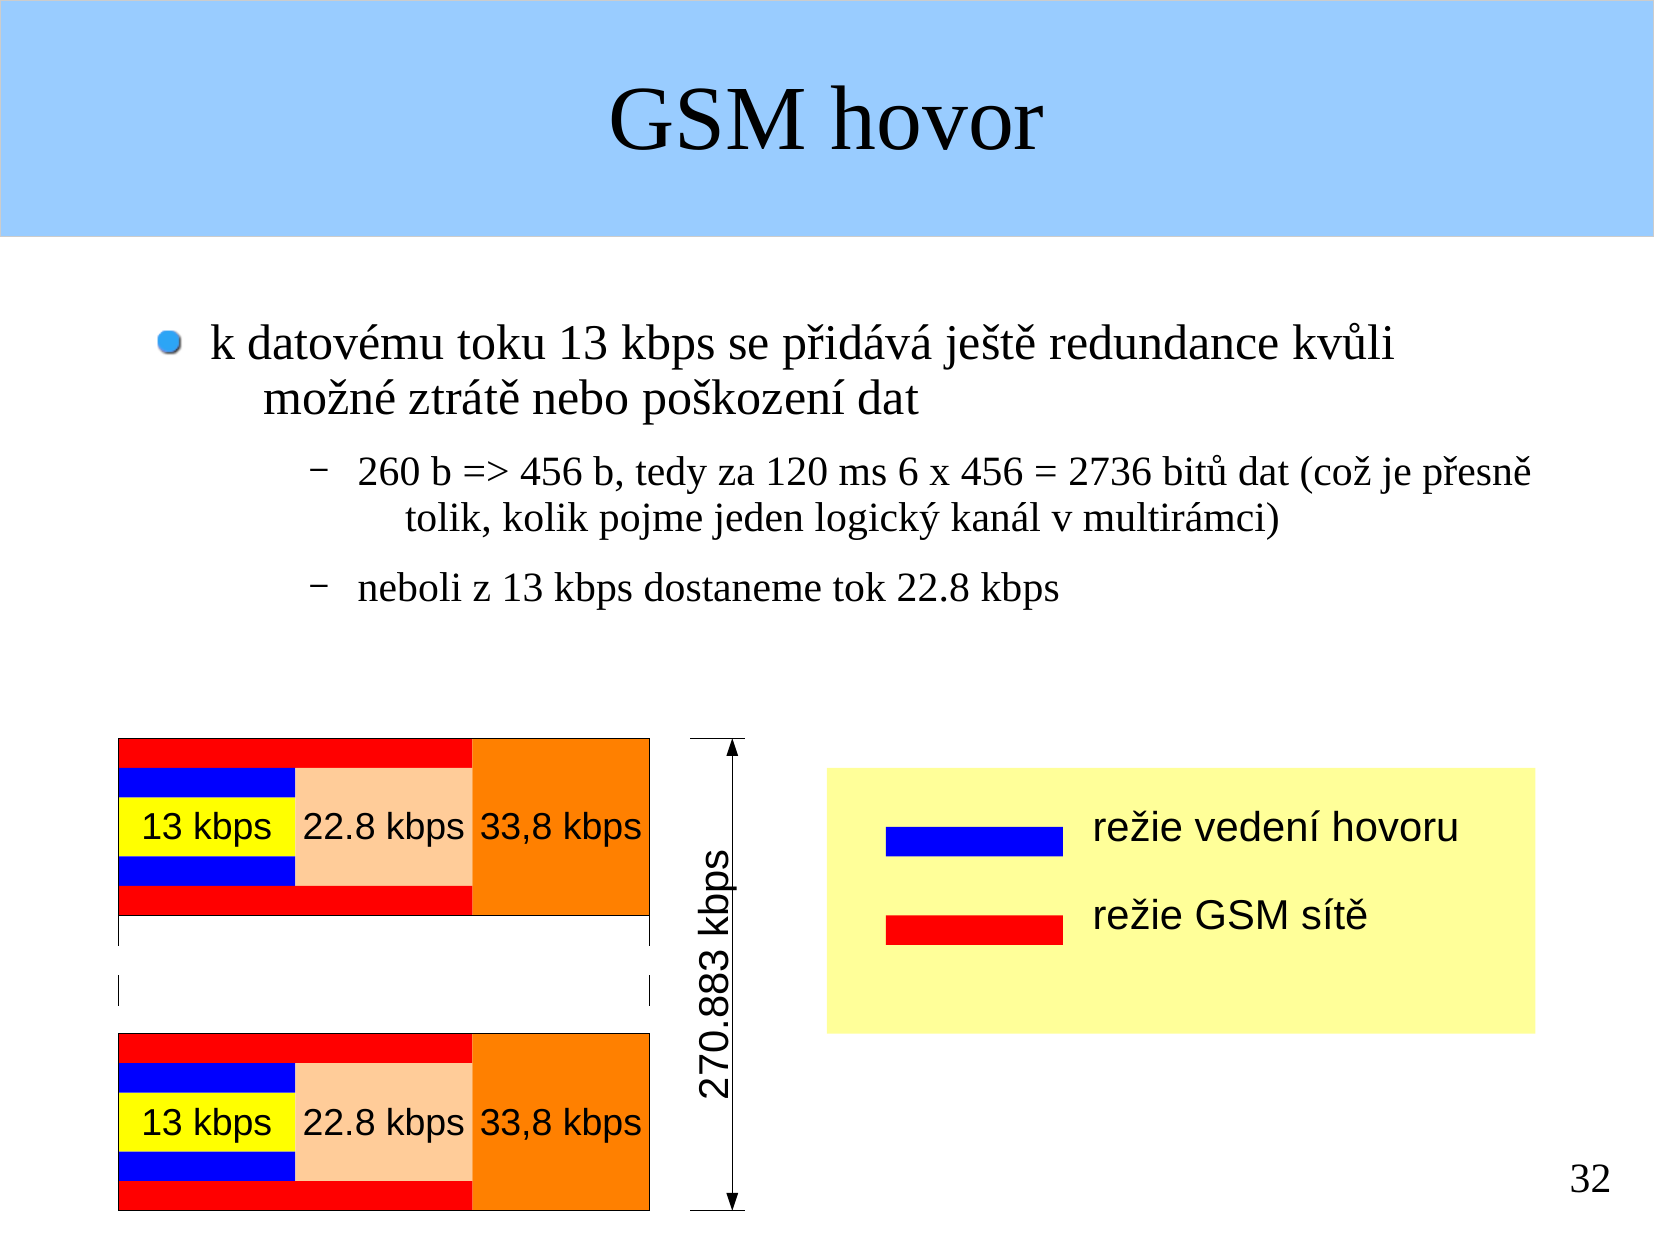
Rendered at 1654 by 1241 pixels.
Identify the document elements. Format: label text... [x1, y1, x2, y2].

text_box režie GSM sítě [1092, 891, 1369, 963]
title GSM hovor [0, 0, 1654, 237]
list k datovému toku 13 kbps se přidává ještě redundance kvůli možné ztrátě nebo poškození dat 260 b => 456 b, tedy za 120 ms 6 x 456 = 2736 bitů dat (což je přesně tolik, kolik pojme jeden logický kanál v multirámci) neboli z 13 kbps dostaneme tok 22.8 kbps [121, 315, 1534, 707]
text_box 13 kbps [119, 1093, 295, 1151]
text_box [826, 767, 1536, 1034]
text_box [119, 739, 472, 798]
text_box [119, 1151, 473, 1210]
text_box režie vedení hovoru [1092, 803, 1460, 875]
text_box 33,8 kbps [472, 1034, 649, 1210]
text_box 22.8 kbps [295, 1063, 472, 1181]
text_box 22.8 kbps [295, 767, 472, 885]
text_box 13 kbps [119, 798, 295, 856]
text_box 33,8 kbps [472, 739, 649, 915]
text_box [119, 856, 473, 915]
text_box [119, 1034, 472, 1093]
